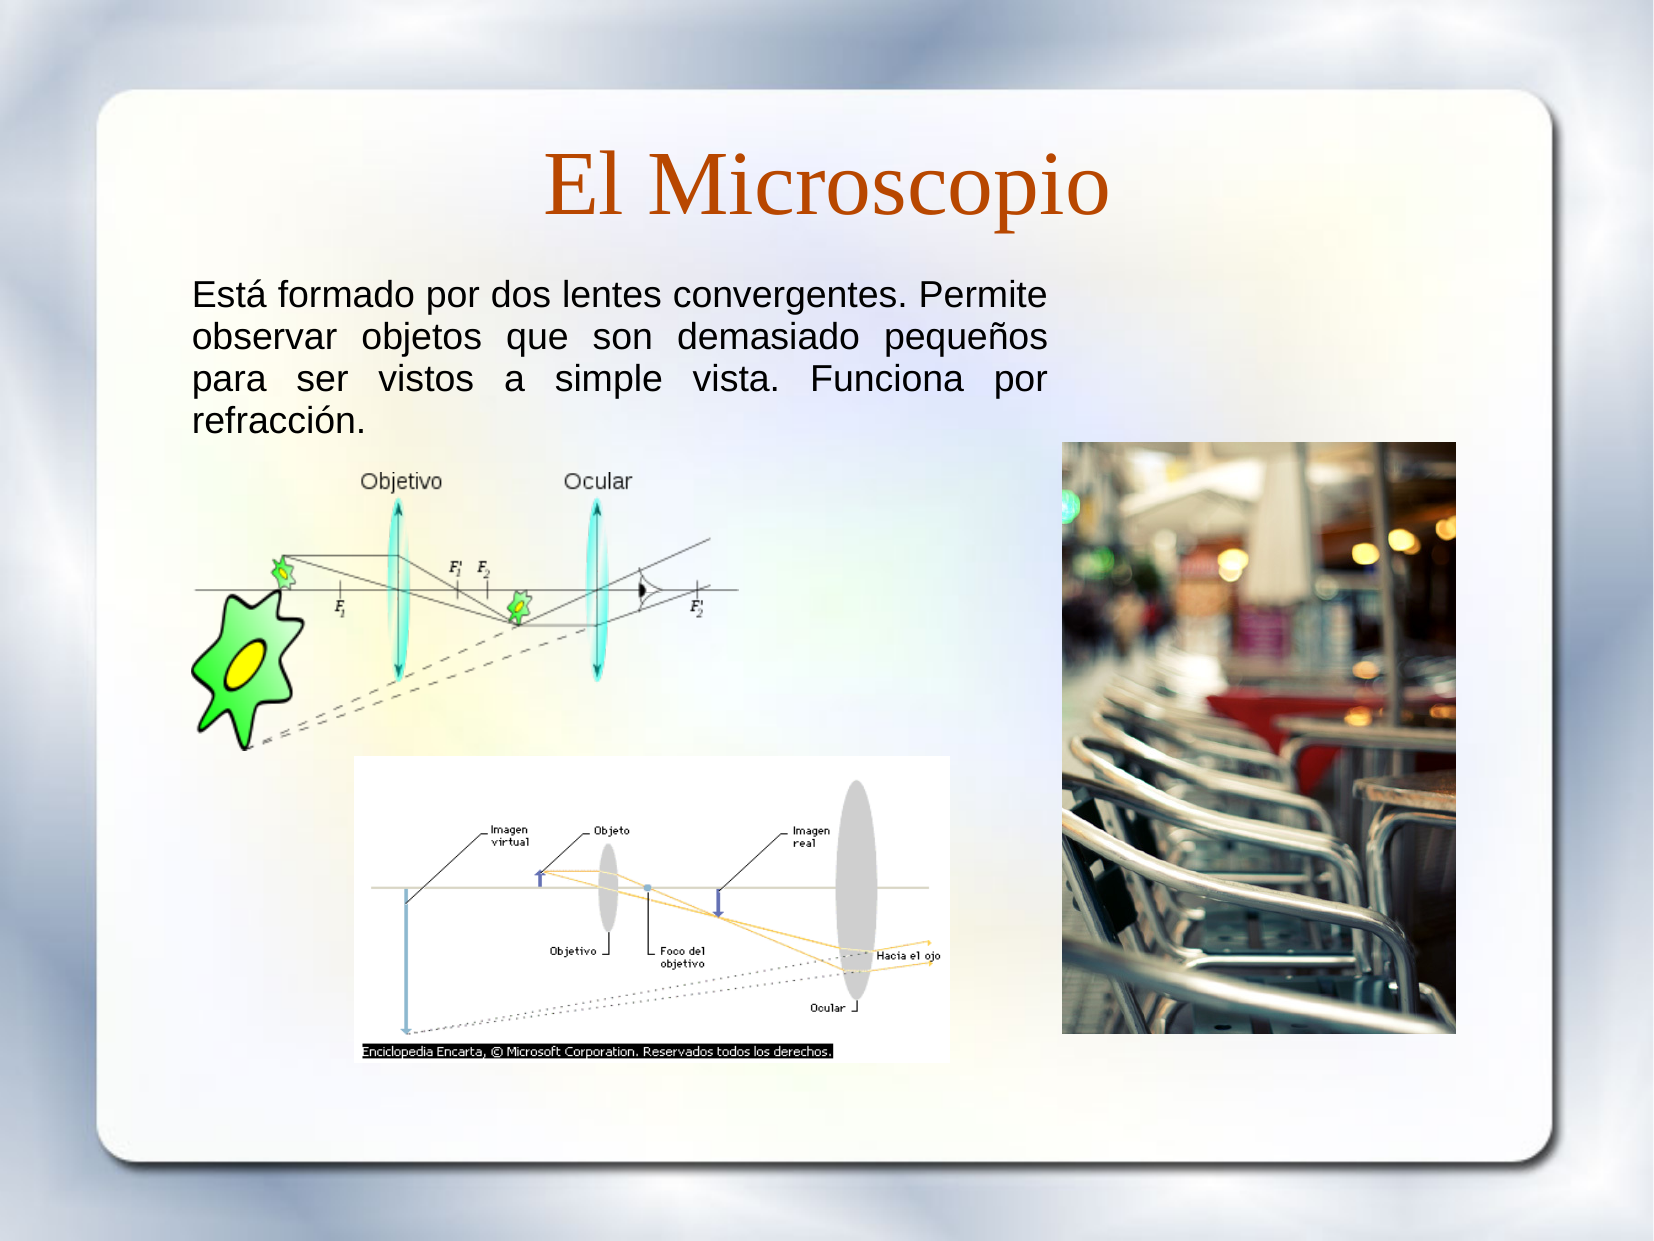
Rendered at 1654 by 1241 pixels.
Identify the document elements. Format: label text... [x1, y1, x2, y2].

title El Microscopio [121, 132, 1534, 235]
text_box Está formado por dos lentes convergentes. Permite observar objetos que son demasiado pequeños para ser vistos a simple vista. Funciona por refracción. [177, 265, 1063, 449]
picture [0, 0, 1654, 1241]
